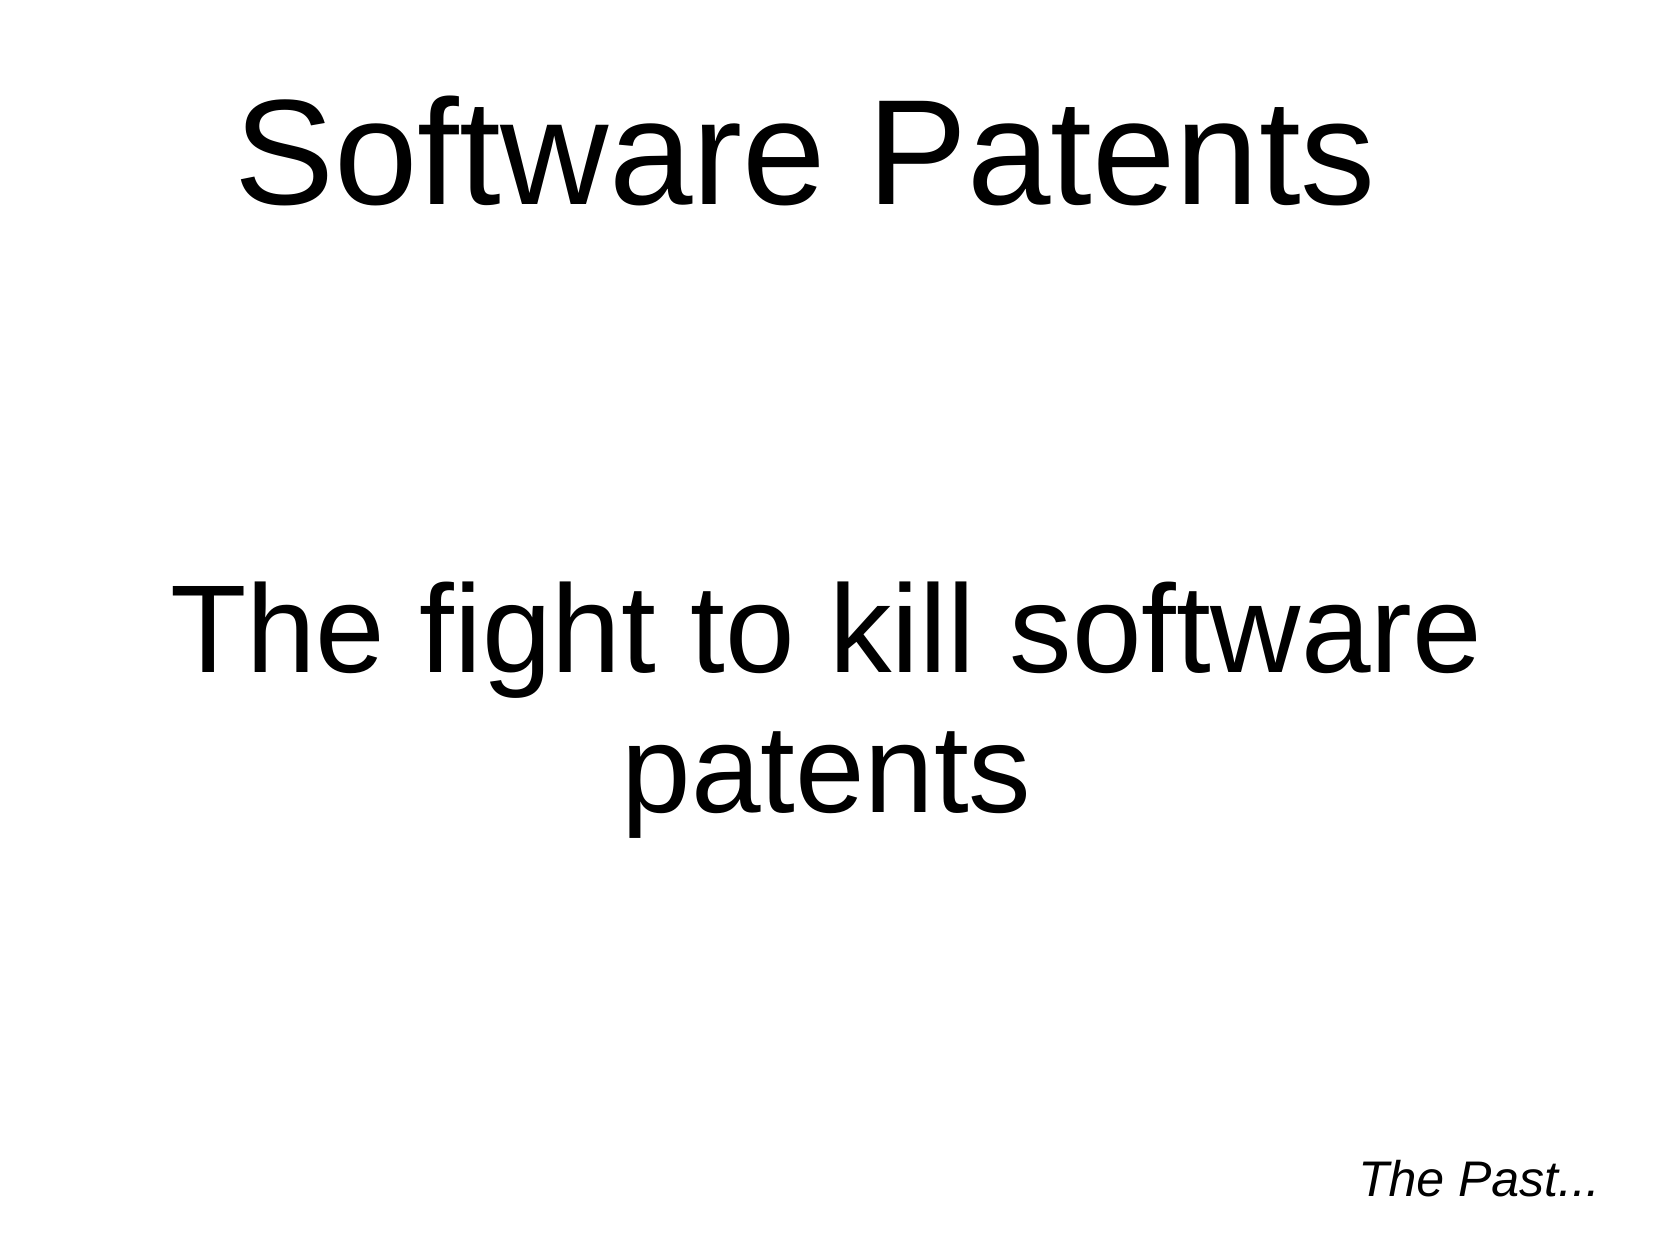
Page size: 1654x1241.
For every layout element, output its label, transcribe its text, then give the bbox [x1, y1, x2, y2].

text_box The Past... [1358, 1151, 1595, 1208]
subtitle The fight to kill software patents [82, 290, 1571, 1109]
title Software Patents [82, 49, 1571, 257]
